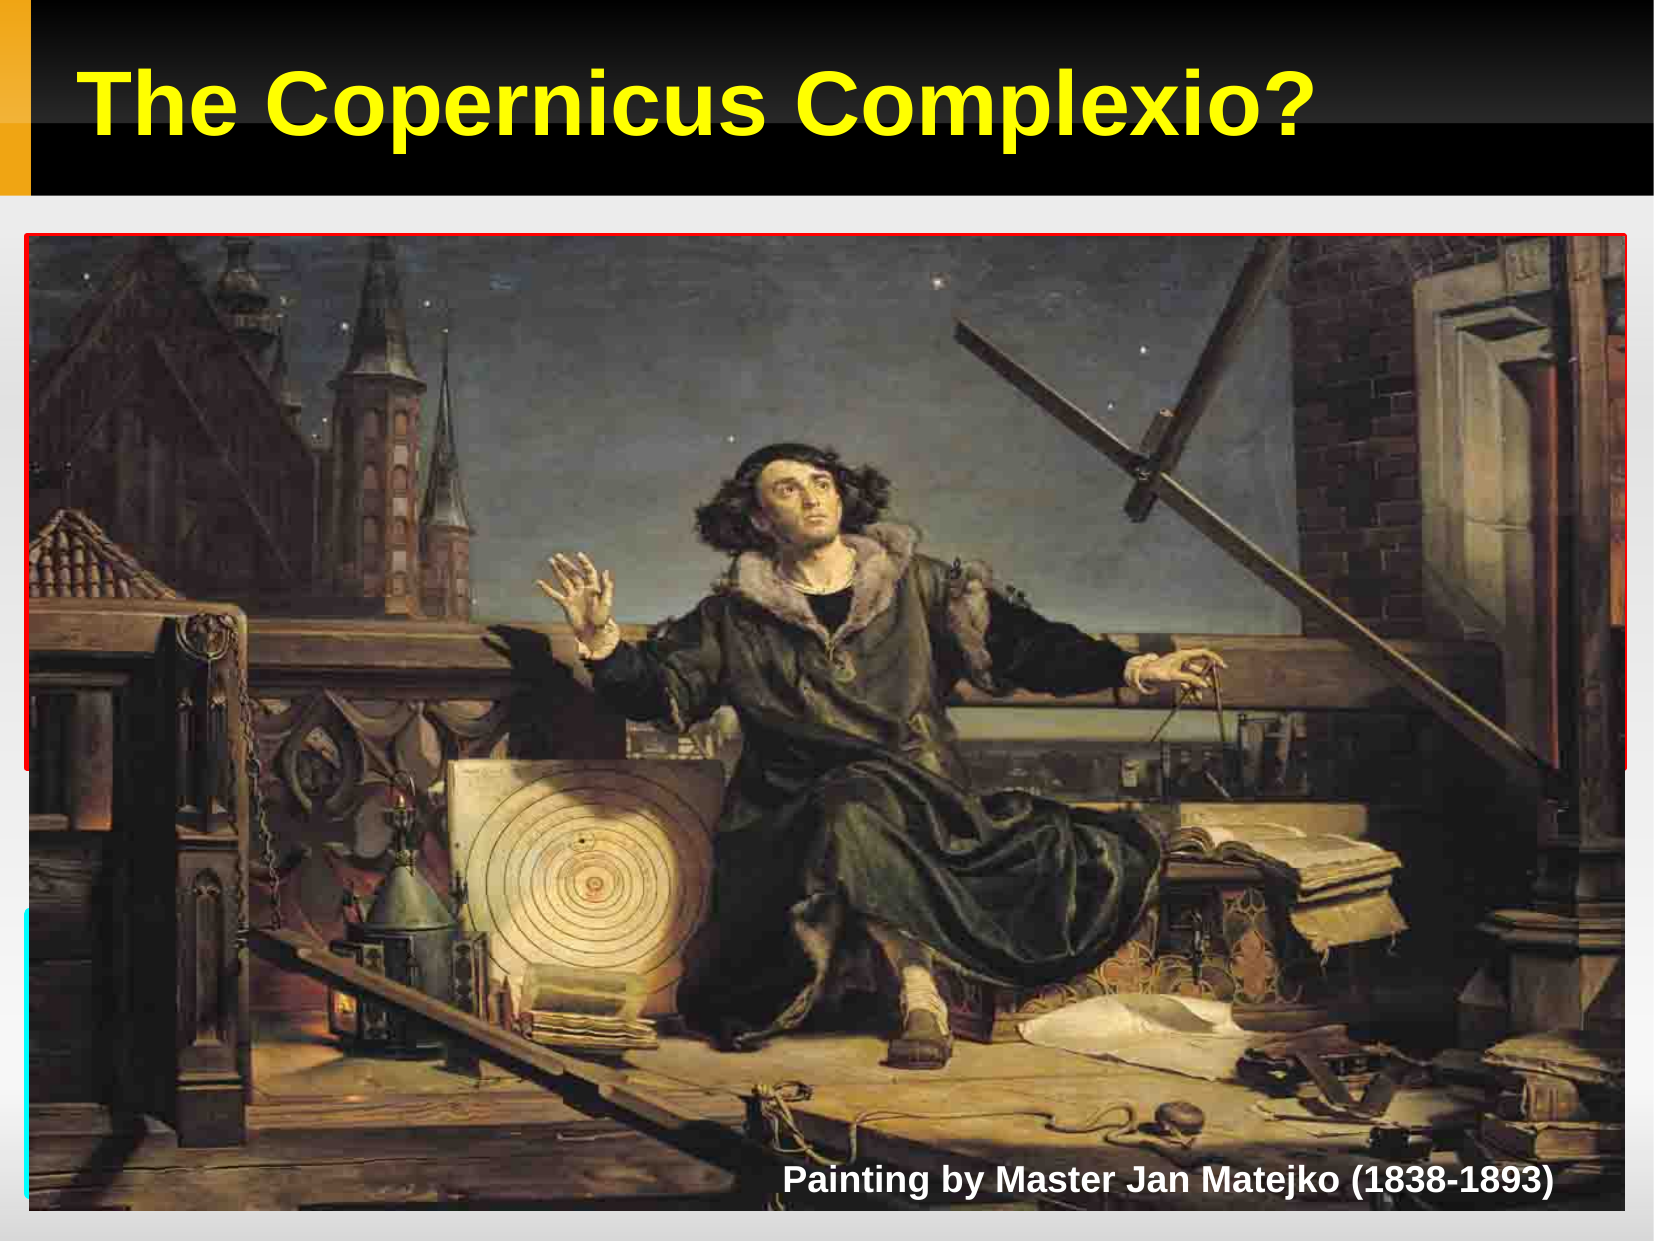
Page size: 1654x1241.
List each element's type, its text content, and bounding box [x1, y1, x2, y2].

title The Copernicus Complexio? [76, 0, 1565, 208]
picture [0, 0, 1654, 1241]
text_box Painting by Master Jan Matejko (1838-1893) [767, 1151, 1625, 1209]
